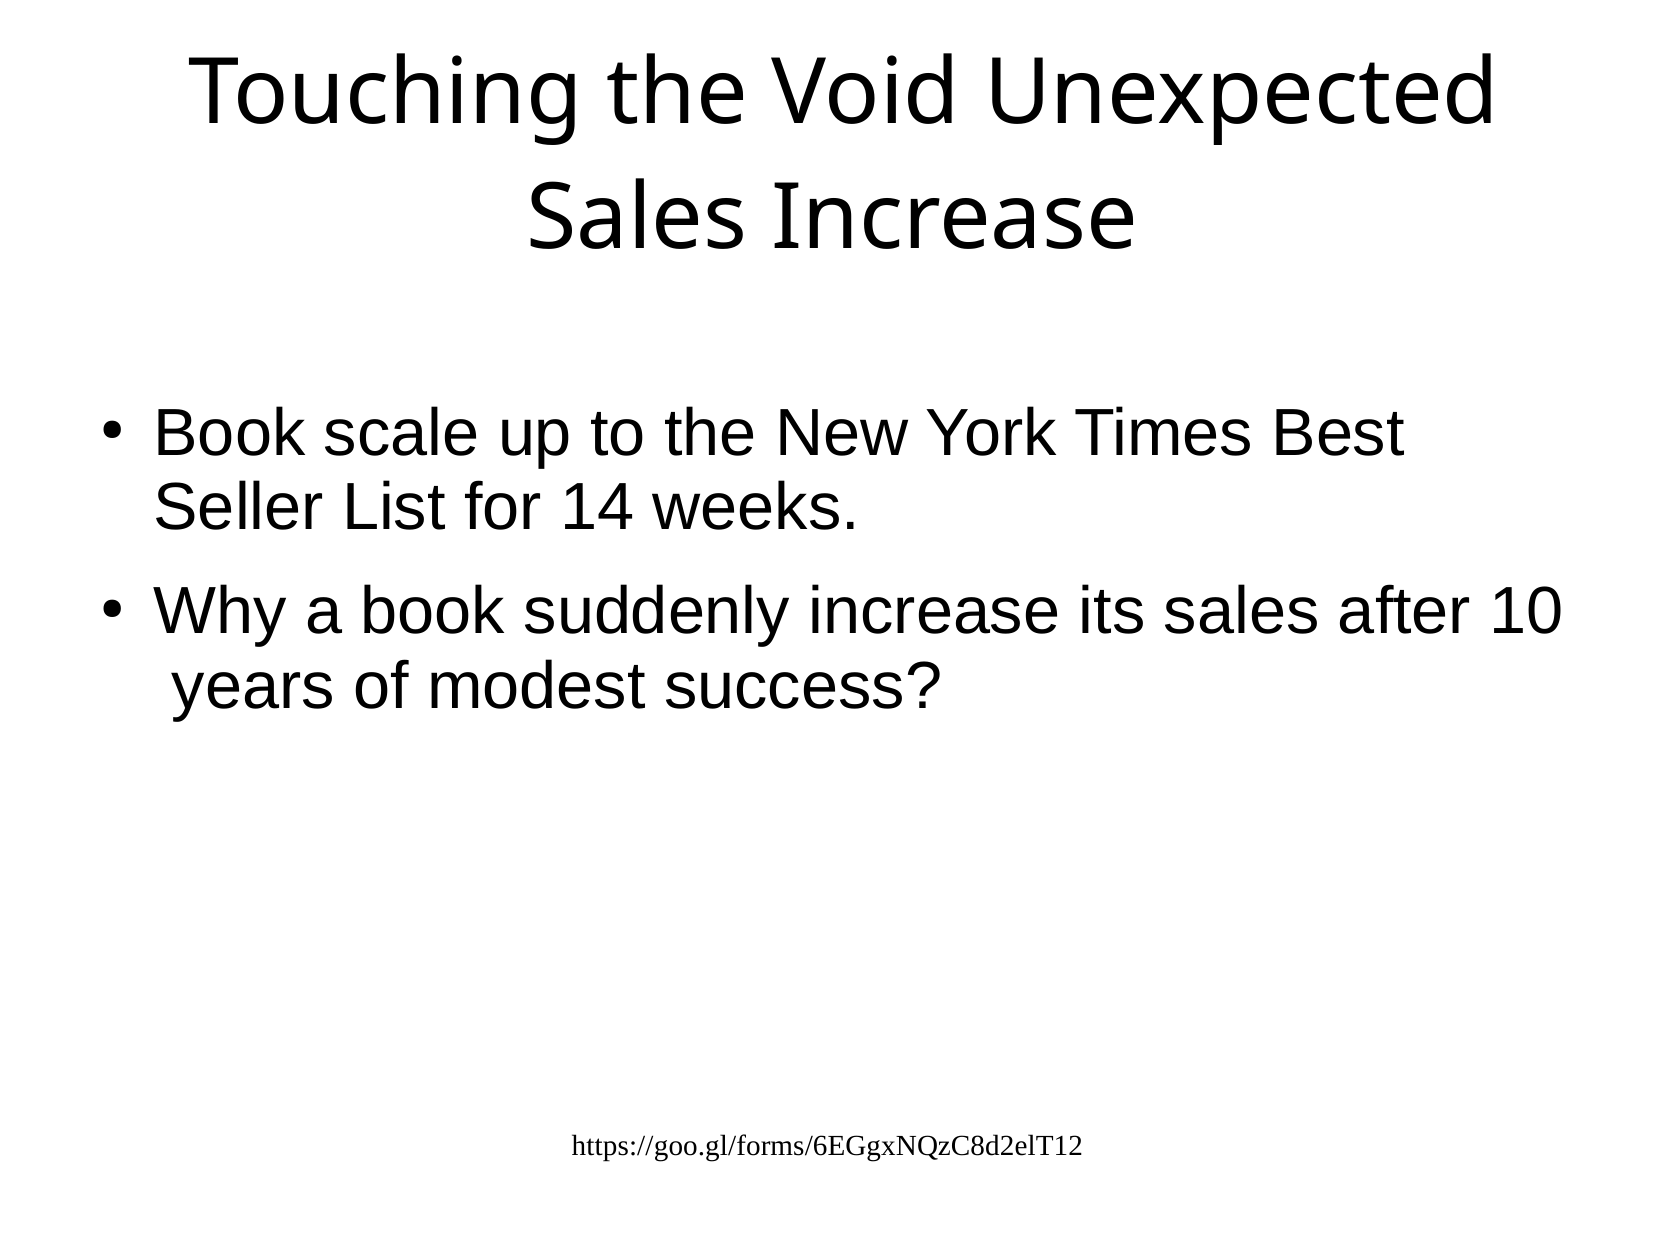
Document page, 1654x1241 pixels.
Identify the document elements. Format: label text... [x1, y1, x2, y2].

title Touching the Void Unexpected Sales Increase [82, 47, 1571, 255]
list Book scale up to the New York Times Best Seller List for 14 weeks. Why a book suddenly increase its sales after 10 years of modest success? [82, 290, 1571, 1010]
